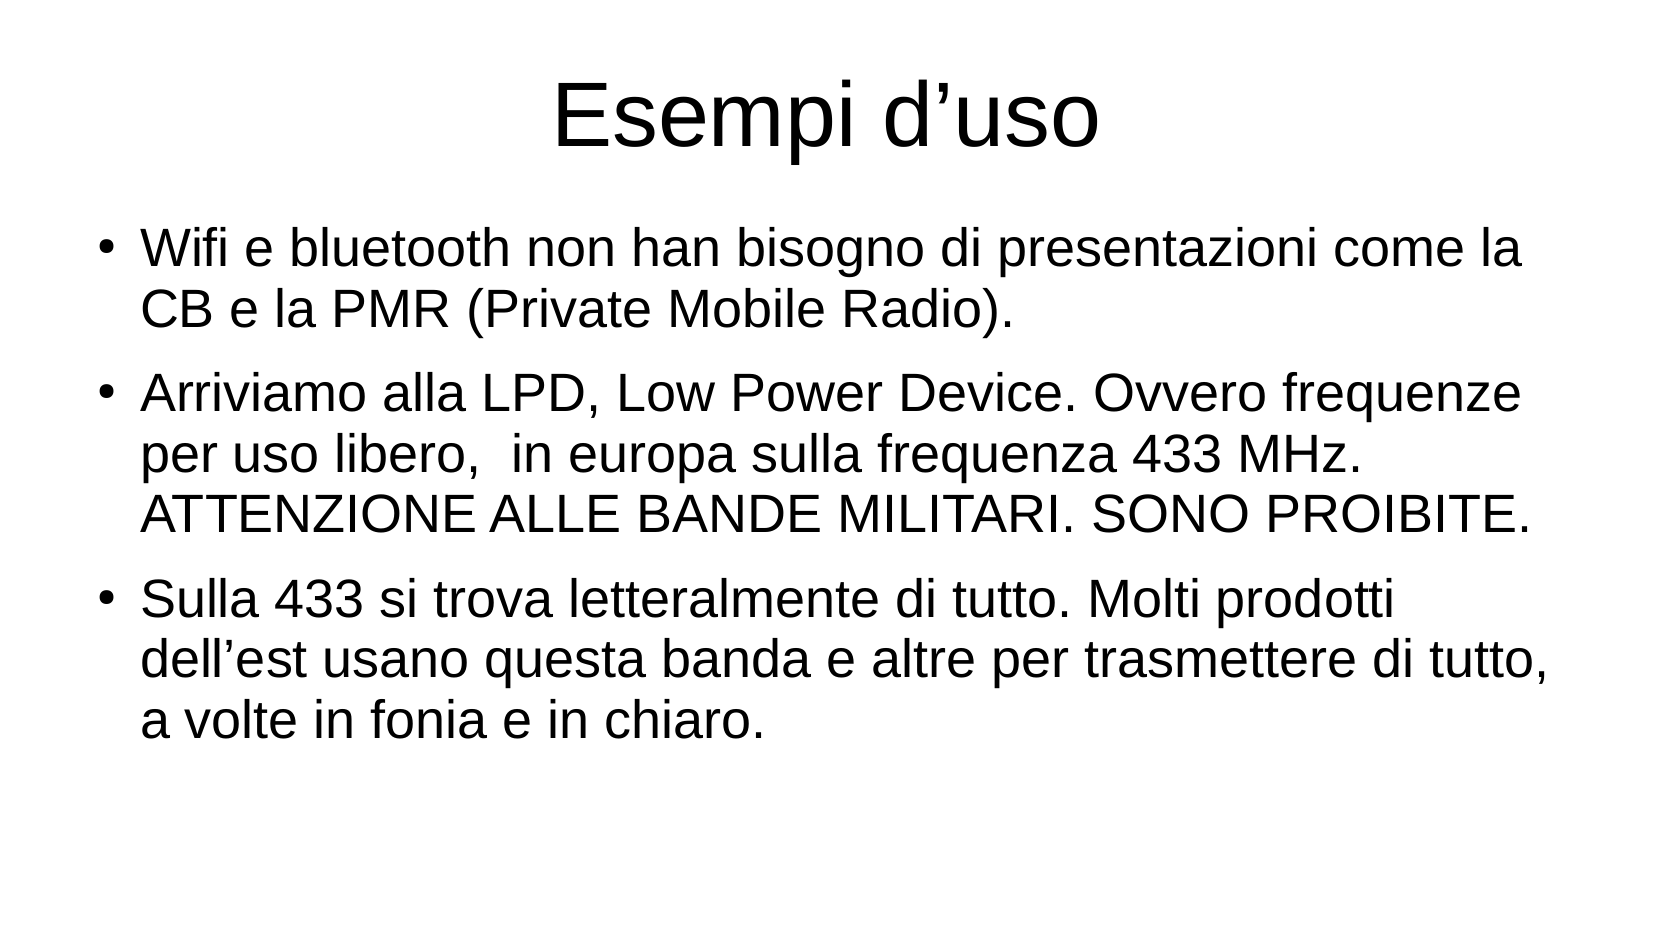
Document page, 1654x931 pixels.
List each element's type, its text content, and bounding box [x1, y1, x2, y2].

list Wifi e bluetooth non han bisogno di presentazioni come la CB e la PMR (Private Mobile Radio). Arriviamo alla LPD, Low Power Device. Ovvero frequenze per uso libero, in europa sulla frequenza 433 MHz. ATTENZIONE ALLE BANDE MILITARI. SONO PROIBITE. Sulla 433 si trova letteralmente di tutto. Molti prodotti dell’est usano questa banda e altre per trasmettere di tutto, a volte in fonia e in chiaro. [82, 217, 1571, 758]
title Esempi d’uso [82, 37, 1571, 193]
